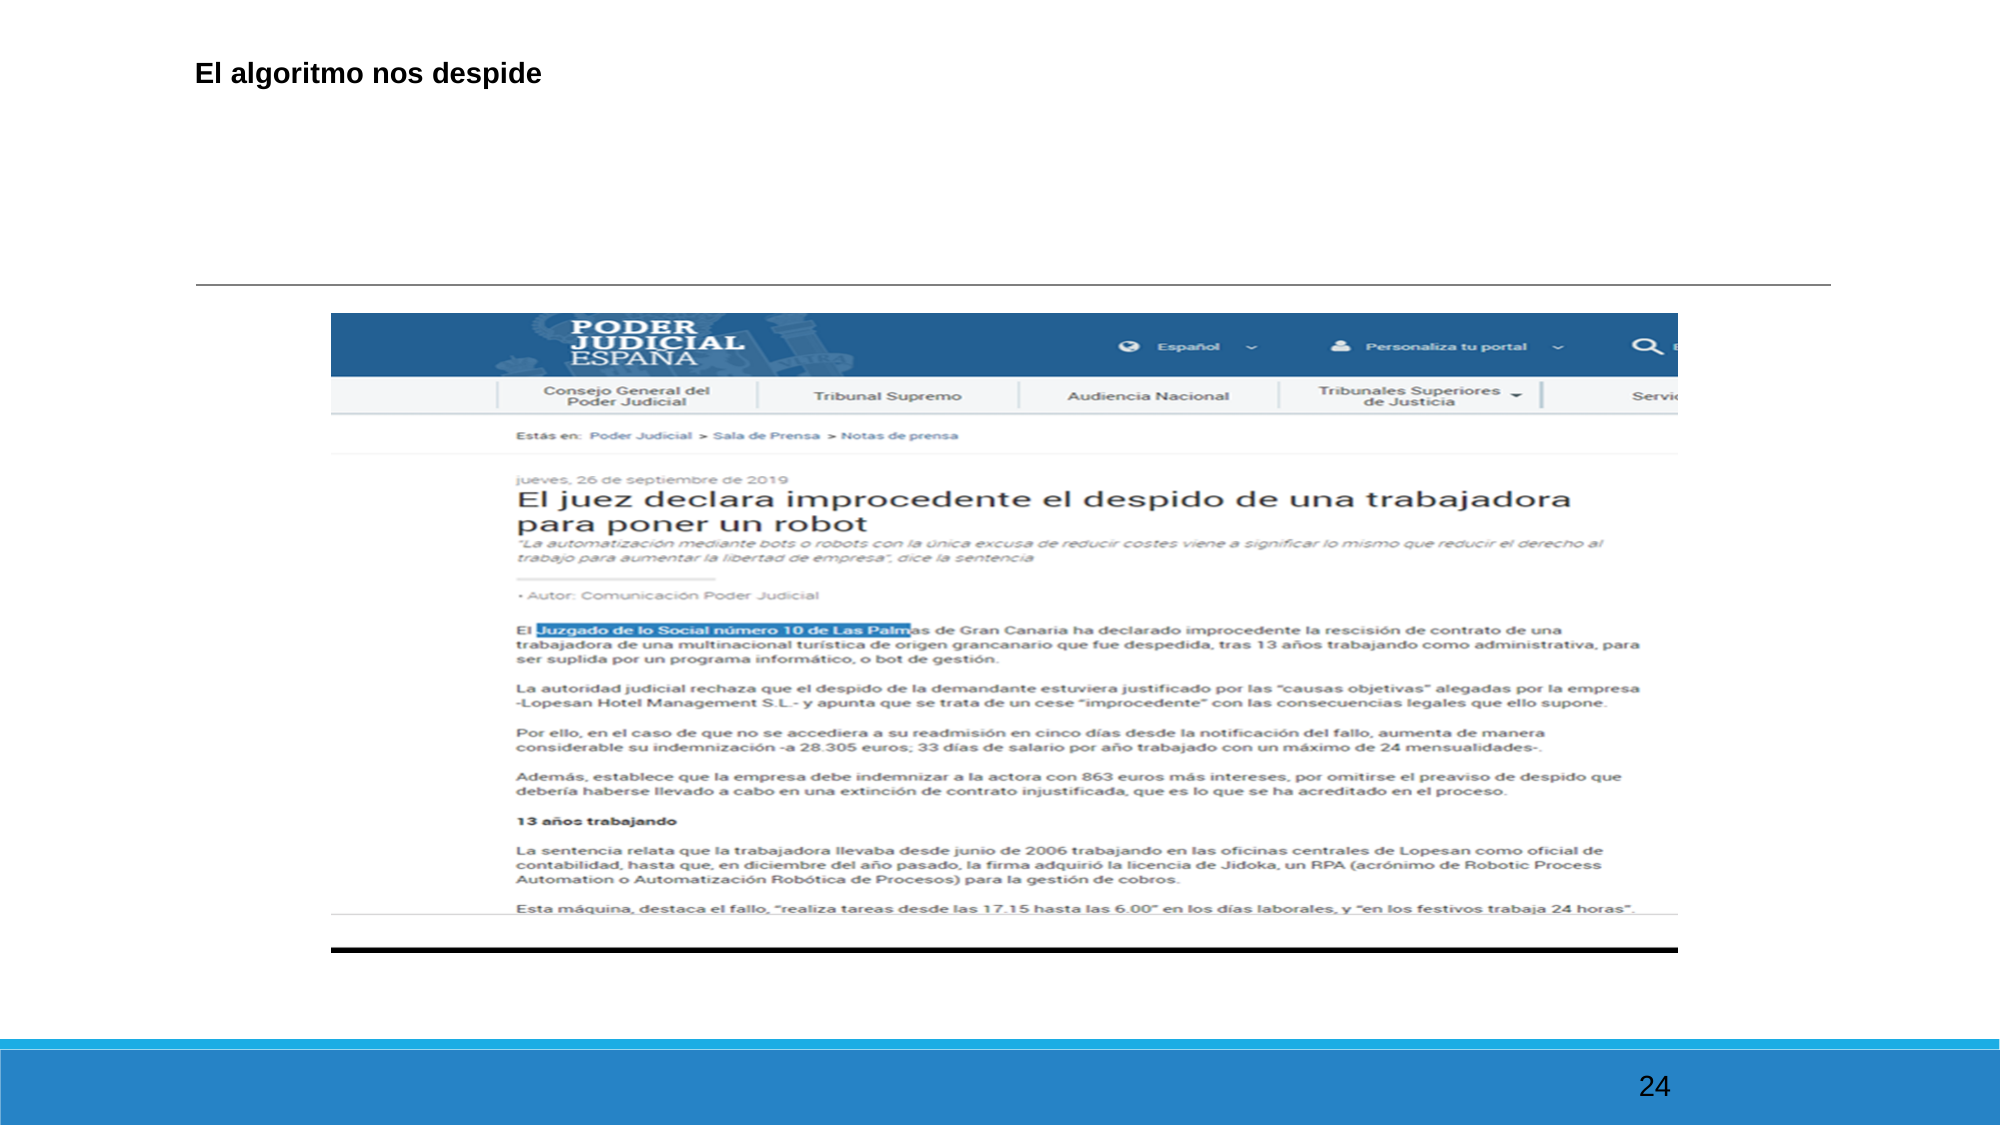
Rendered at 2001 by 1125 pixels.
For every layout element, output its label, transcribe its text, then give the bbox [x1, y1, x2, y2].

slide_number <número> [1624, 1059, 1840, 1120]
title El algoritmo nos despide [180, 47, 1830, 285]
picture [331, 313, 1678, 953]
